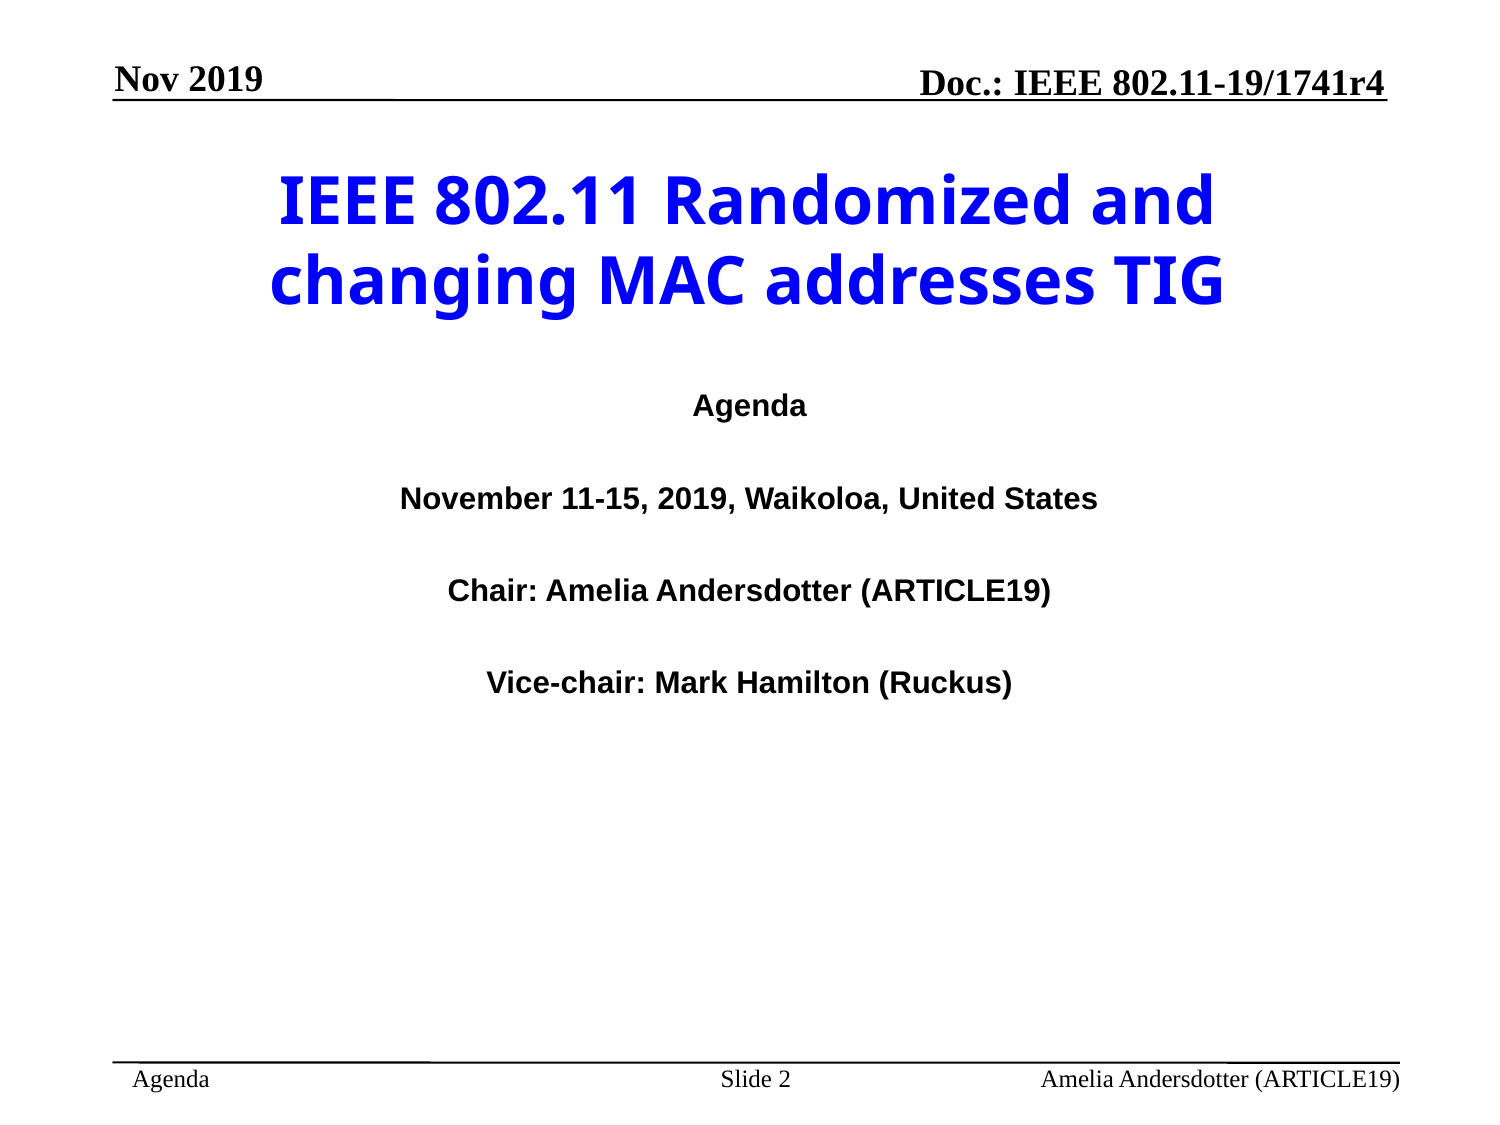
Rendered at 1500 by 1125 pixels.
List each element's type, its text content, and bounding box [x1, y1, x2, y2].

text_box Nov 2019 [114, 54, 422, 99]
text_box IEEE 802.11 Randomized and changing MAC addresses TIG [111, 150, 1386, 325]
text_box Amelia Andersdotter (ARTICLE19) [878, 1062, 1401, 1092]
text_box Agenda November 11-15, 2019, Waikoloa, United States Chair: Amelia Andersdotter (ARTICLE19) Vice-chair: Mark Hamilton (Ruckus) [112, 324, 1387, 1000]
text_box Slide <number> [712, 1062, 799, 1122]
